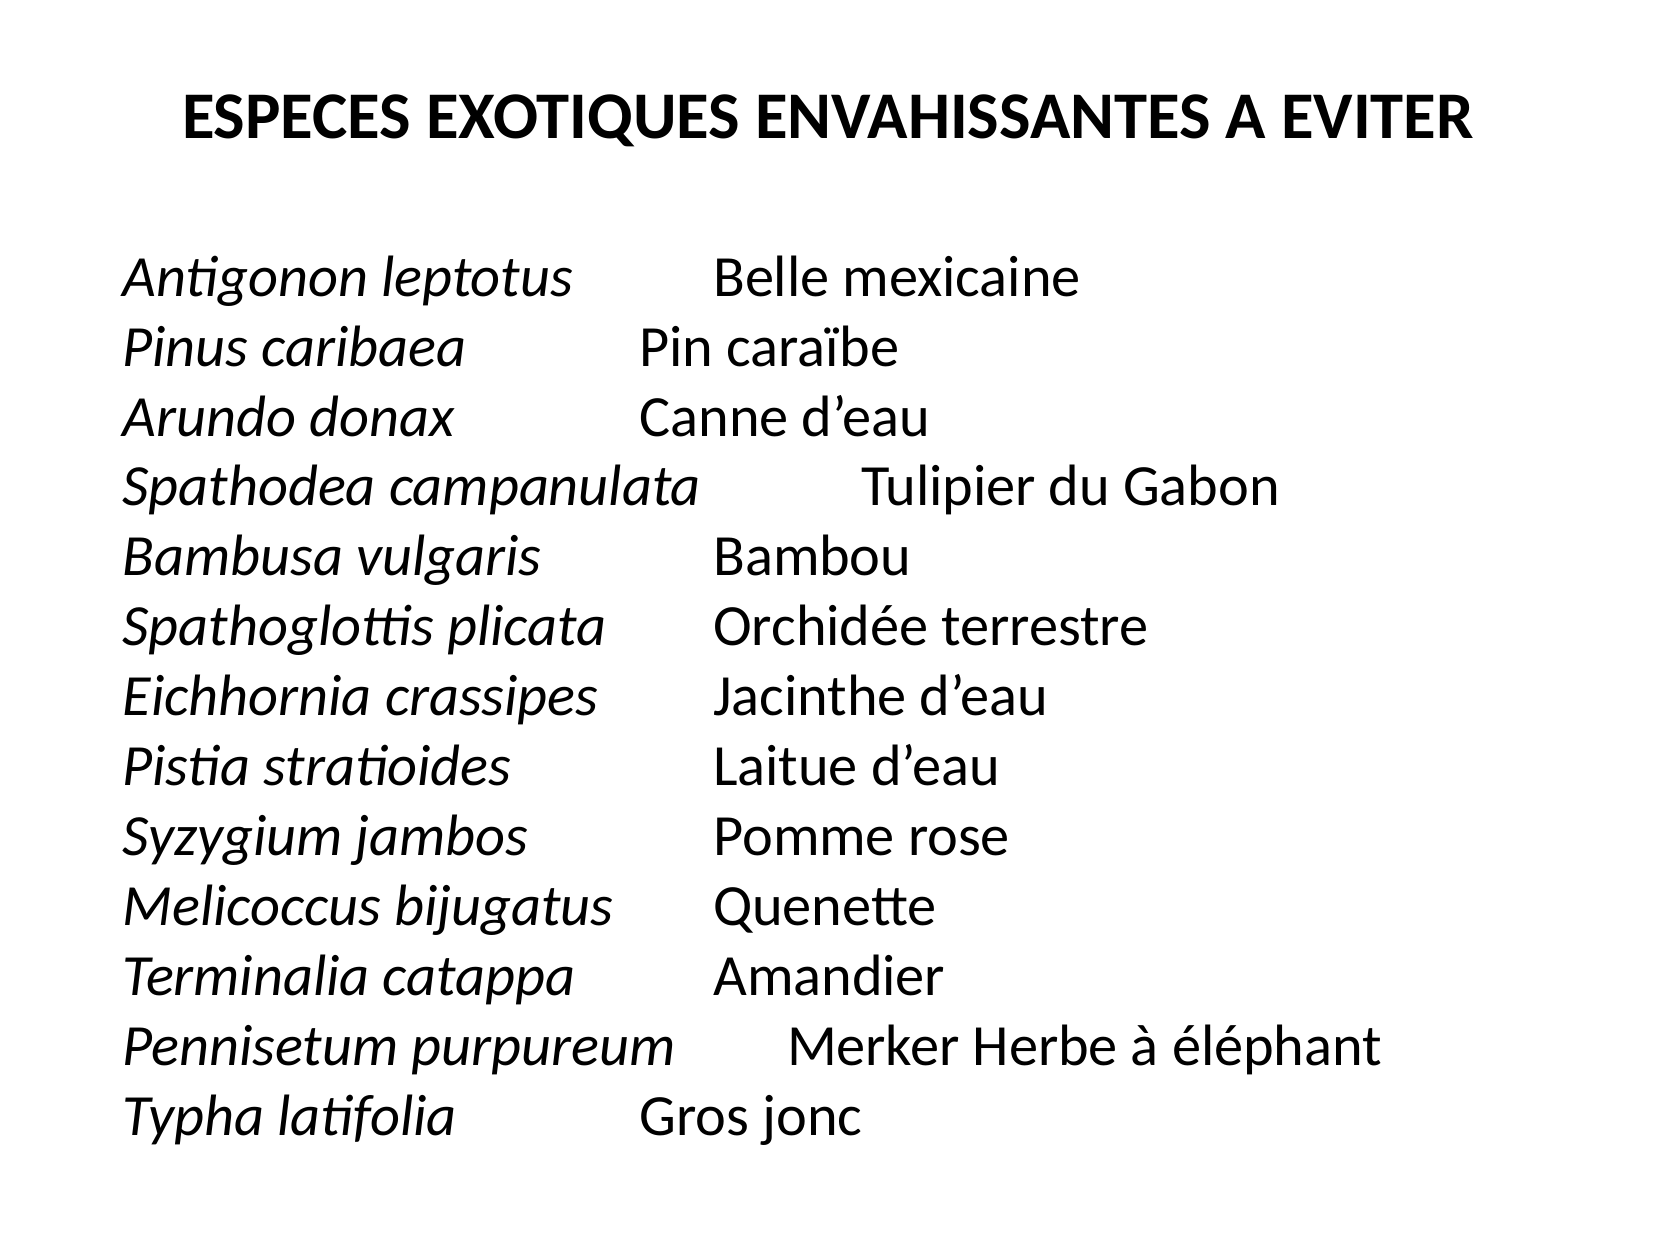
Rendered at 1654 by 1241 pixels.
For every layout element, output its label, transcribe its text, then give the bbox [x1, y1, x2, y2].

text_box Antigonon leptotus Belle mexicaine Pinus caribaea Pin caraïbe Arundo donax Canne d’eau Spathodea campanulata Tulipier du Gabon Bambusa vulgaris Bambou Spathoglottis plicata Orchidée terrestre Eichhornia crassipes Jacinthe d’eau Pistia stratioides Laitue d’eau Syzygium jambos Pomme rose Melicoccus bijugatus Quenette Terminalia catappa Amandier Pennisetum purpureum Merker Herbe à éléphant Typha latifolia Gros jonc [108, 230, 1550, 1155]
text_box ESPECES EXOTIQUES ENVAHISSANTES A EVITER [167, 64, 1490, 160]
